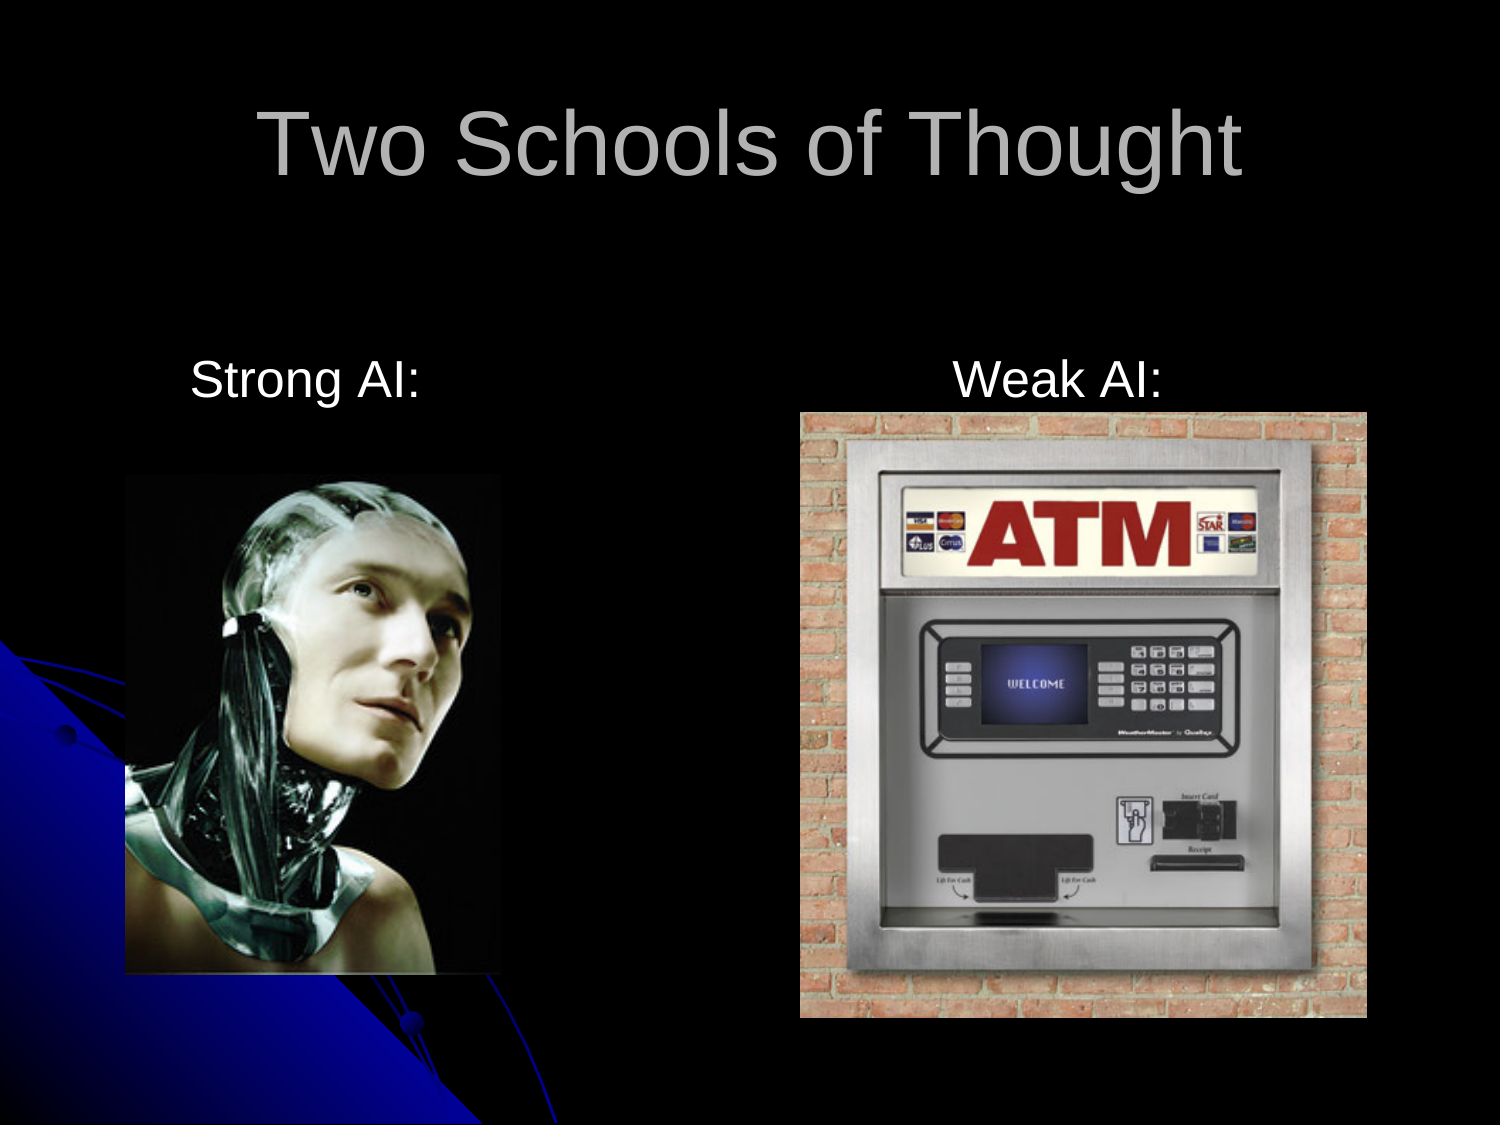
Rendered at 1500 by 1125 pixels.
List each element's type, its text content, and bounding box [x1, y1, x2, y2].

text_box Weak AI: [937, 337, 1188, 412]
picture [125, 474, 501, 976]
title Two Schools of Thought [75, 45, 1426, 233]
picture [800, 412, 1367, 1018]
text_box Strong AI: [174, 337, 438, 416]
